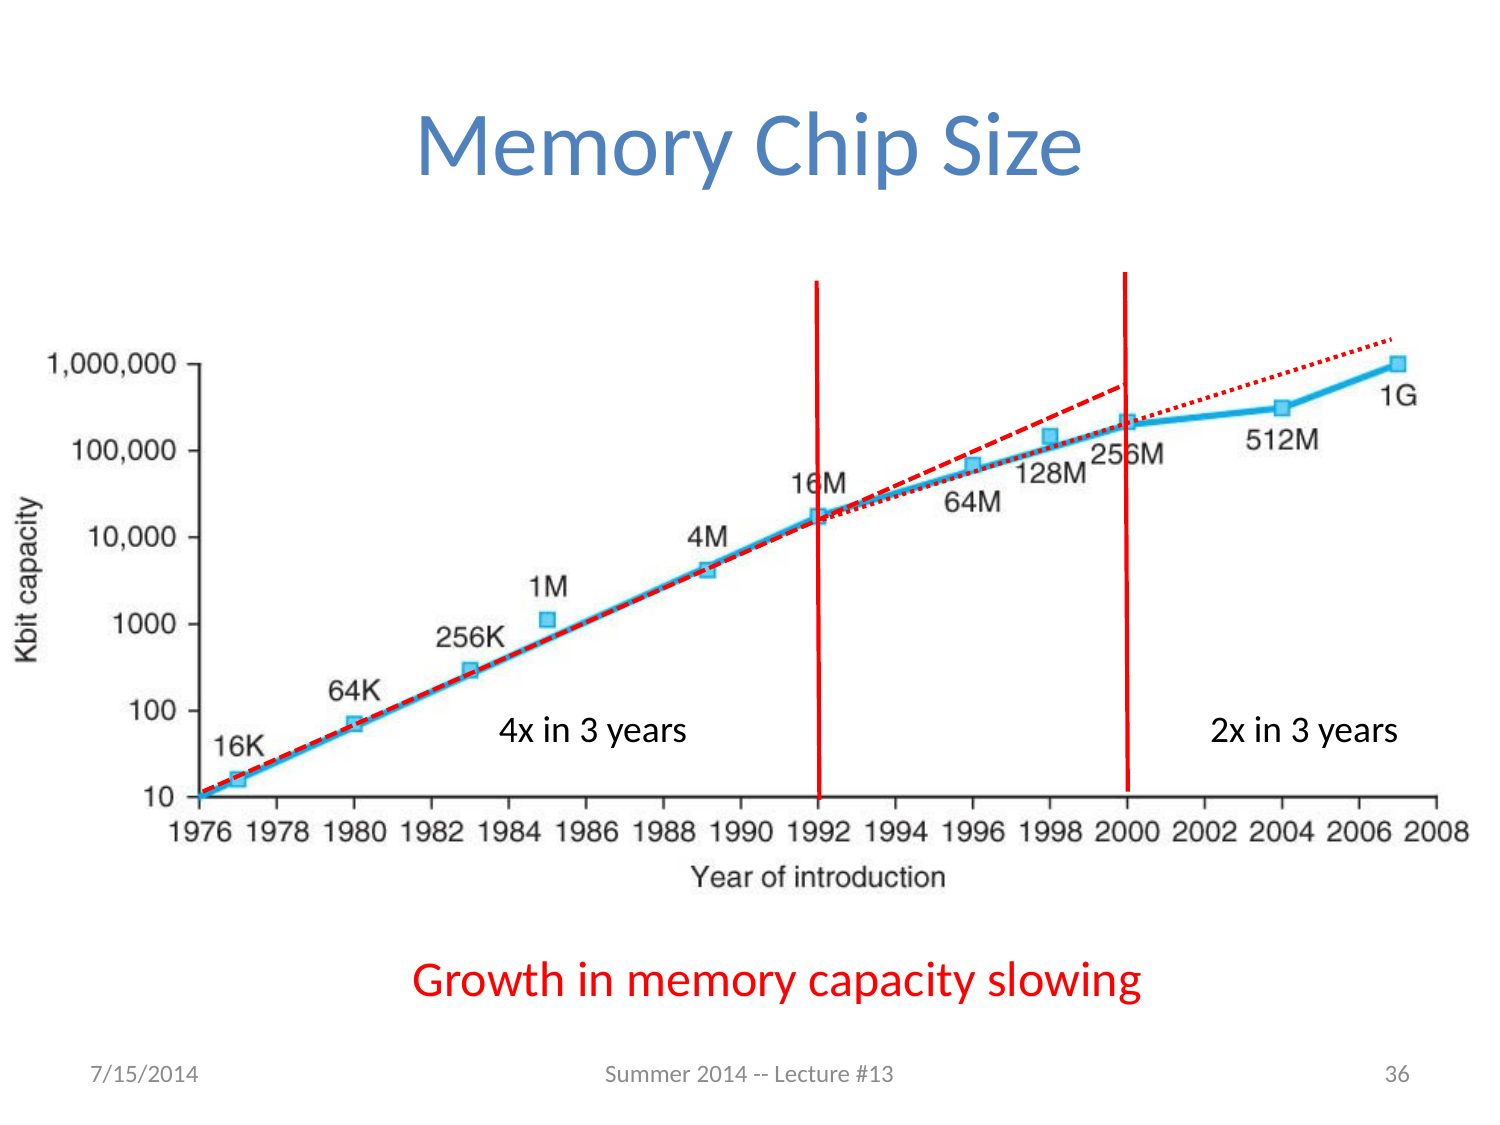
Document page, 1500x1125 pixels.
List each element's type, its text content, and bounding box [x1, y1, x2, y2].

slide_number 7/15/2014 [75, 1042, 425, 1103]
slide_number <number> [1074, 1042, 1425, 1103]
footer Summer 2014 -- Lecture #13 [512, 1042, 988, 1103]
picture [11, 348, 1470, 911]
title Memory Chip Size [75, 45, 1425, 233]
text_box 2x in 3 years [1195, 697, 1414, 757]
text_box 4x in 3 years [484, 697, 703, 757]
text_box Growth in memory capacity slowing [397, 938, 1157, 1014]
